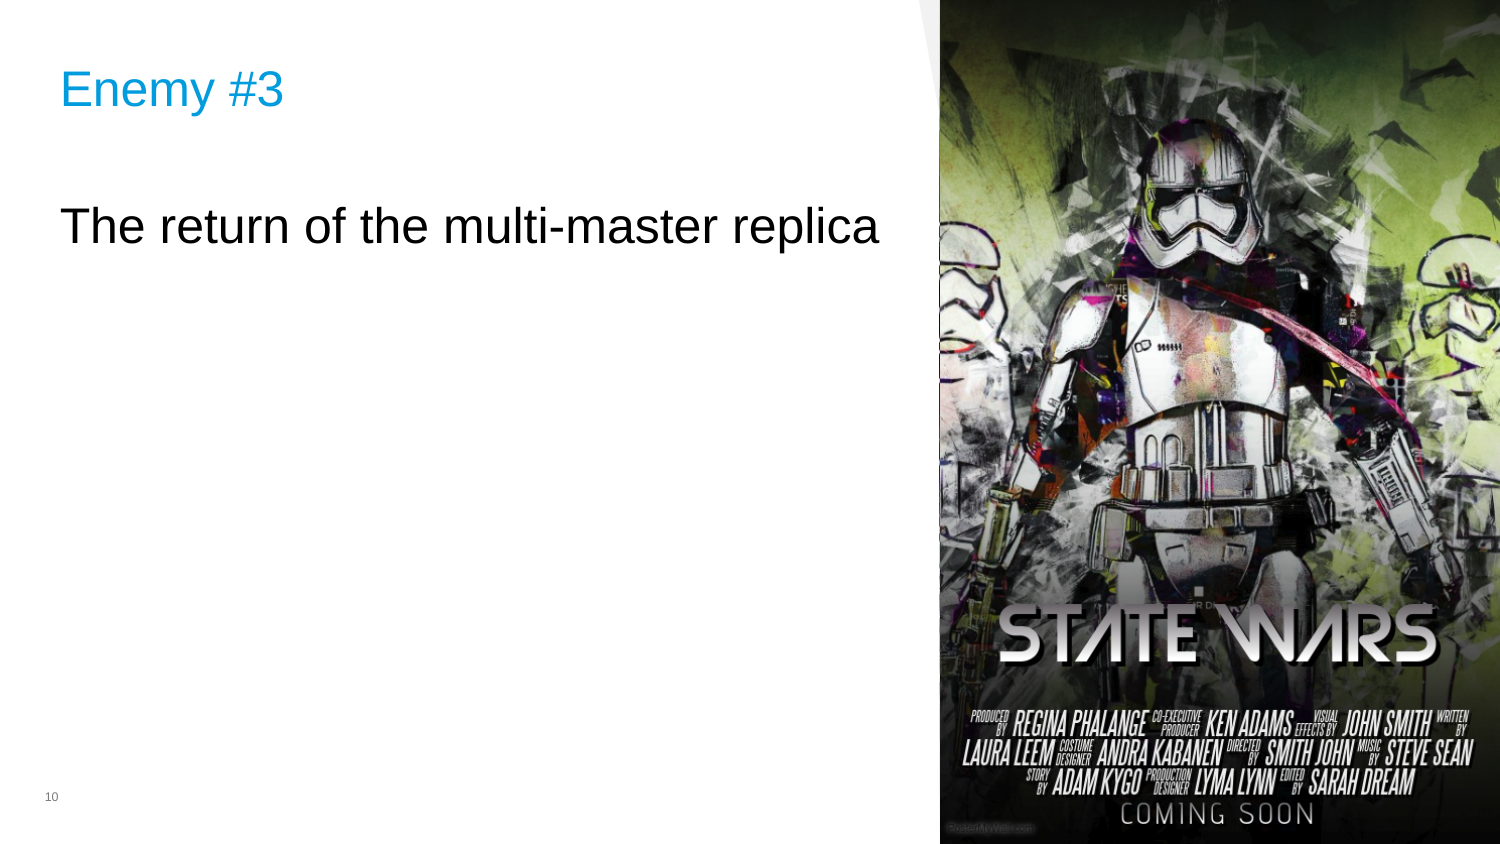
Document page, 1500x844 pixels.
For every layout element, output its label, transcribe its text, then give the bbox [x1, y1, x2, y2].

slide_number <number> [44, 788, 66, 804]
list Enemy #3 [44, 52, 939, 158]
list The return of the multi-master replica [44, 185, 939, 734]
picture [939, 0, 1500, 844]
